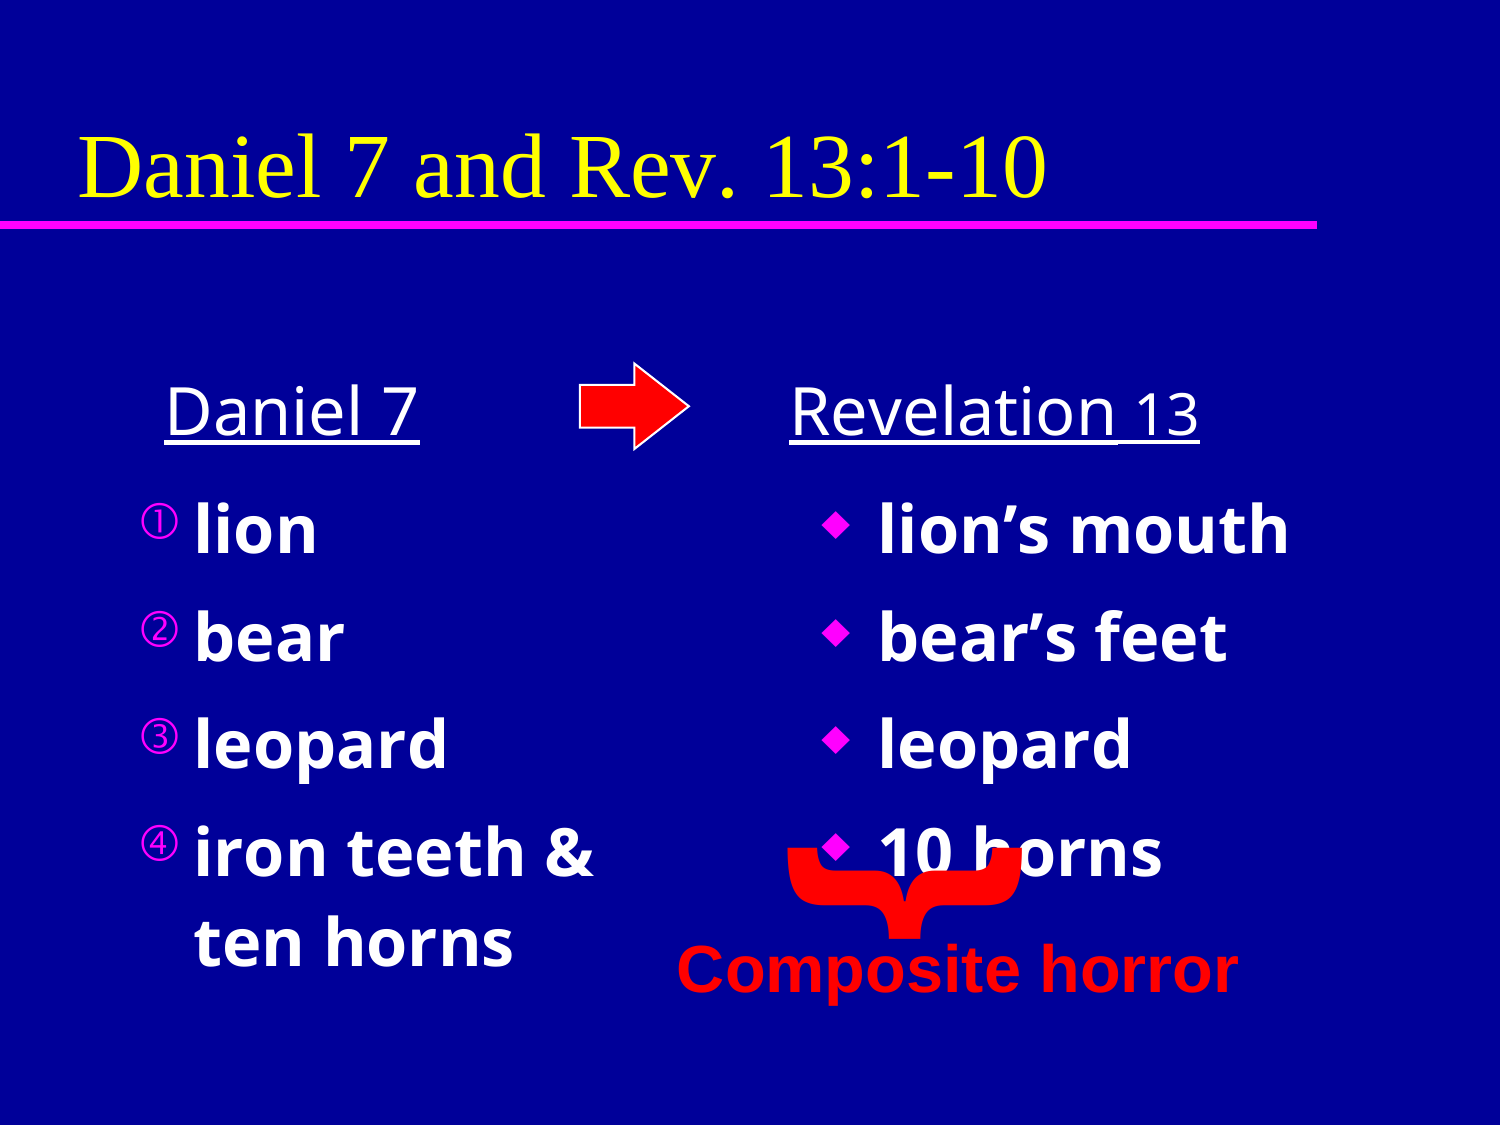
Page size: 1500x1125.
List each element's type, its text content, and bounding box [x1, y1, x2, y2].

list lion bear leopard iron teeth & ten horns [122, 474, 781, 1051]
text_box Revelation 13 [774, 356, 1356, 463]
text_box [579, 363, 689, 449]
list lion’s mouth bear’s feet leopard 10 horns [806, 474, 1465, 1051]
text_box } [743, 822, 1125, 987]
text_box Daniel 7 [149, 356, 589, 463]
title Daniel 7 and Rev. 13:1-10 [62, 43, 1338, 225]
text_box Composite horror [661, 924, 1289, 1015]
